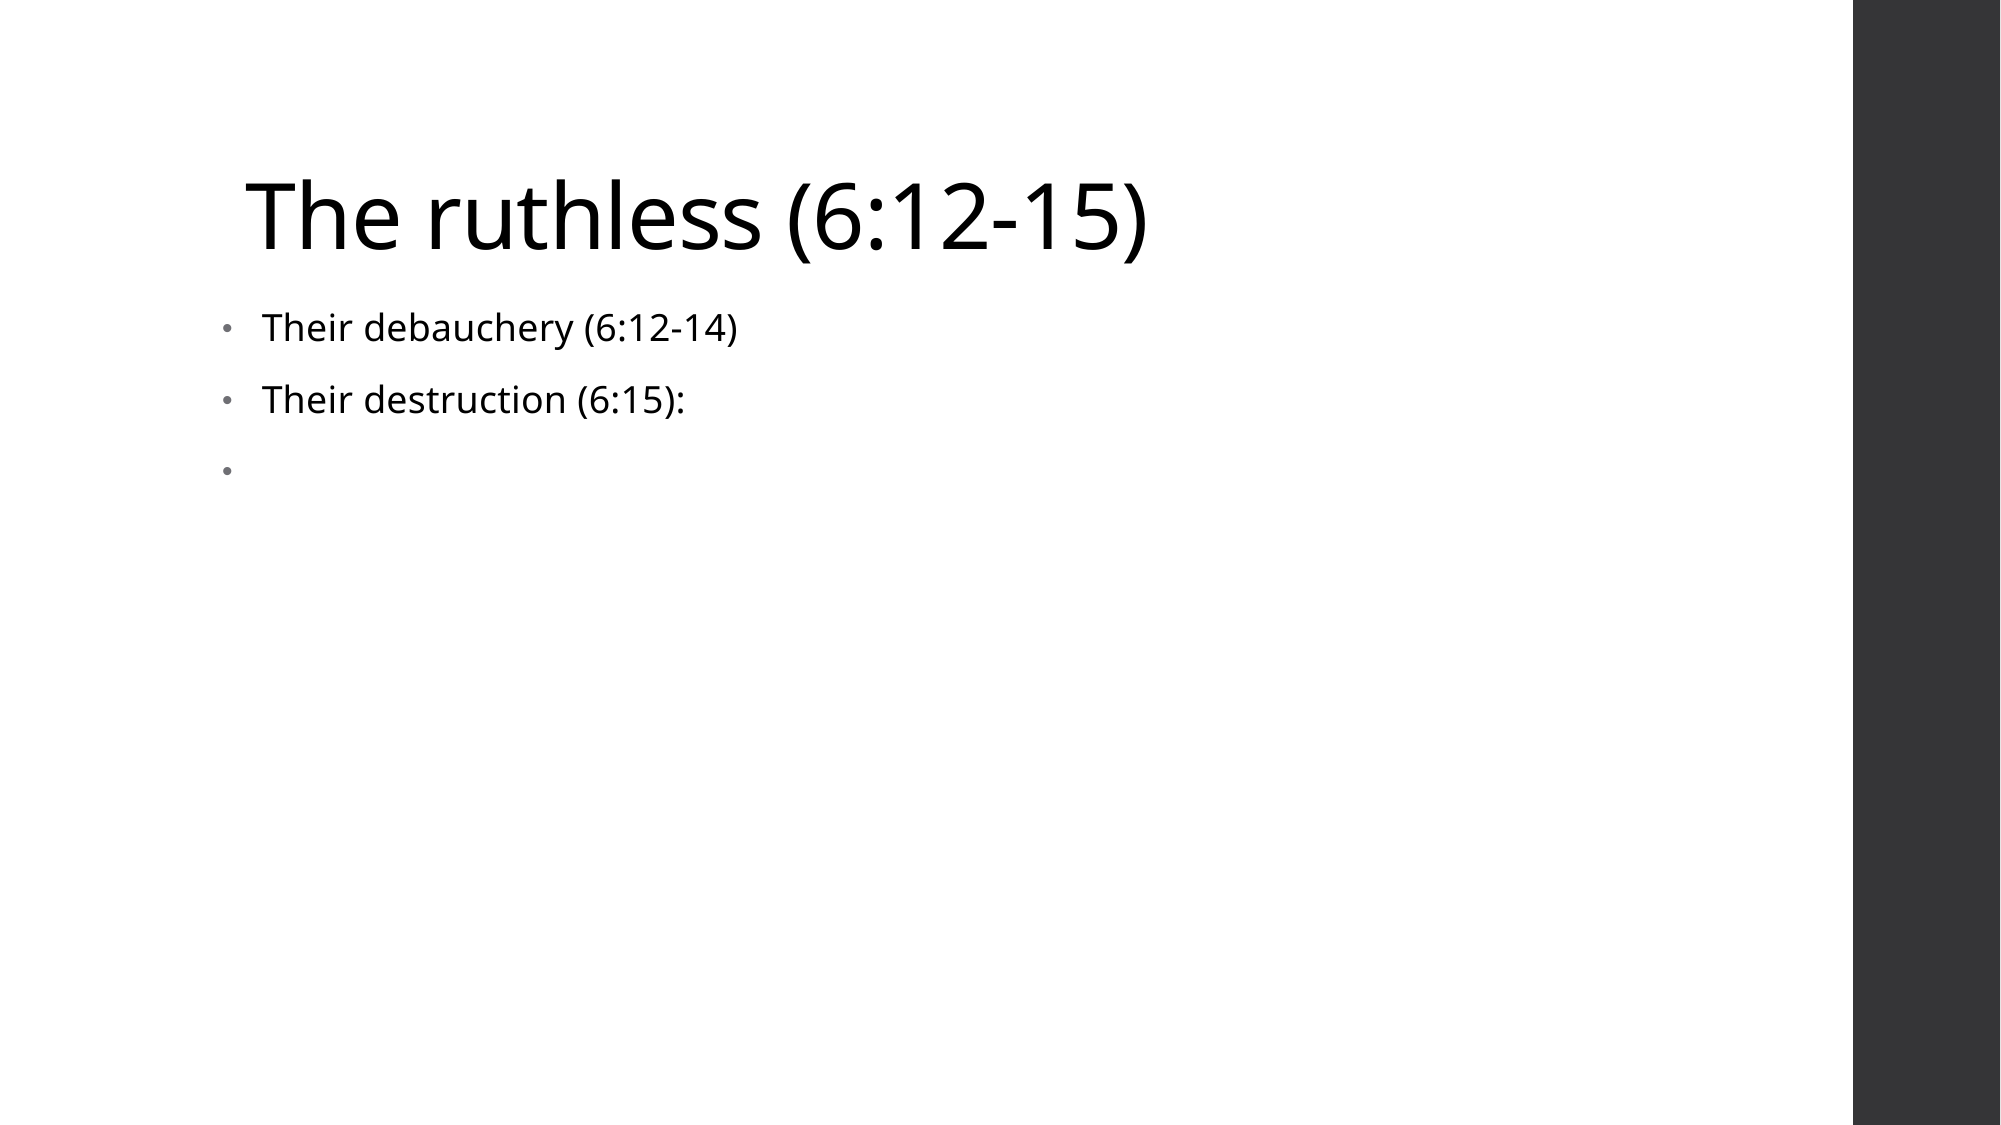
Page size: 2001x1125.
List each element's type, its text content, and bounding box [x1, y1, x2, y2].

list Their debauchery (6:12-14) Their destruction (6:15): [206, 299, 1617, 1014]
title The ruthless (6:12-15) [206, 60, 1797, 278]
